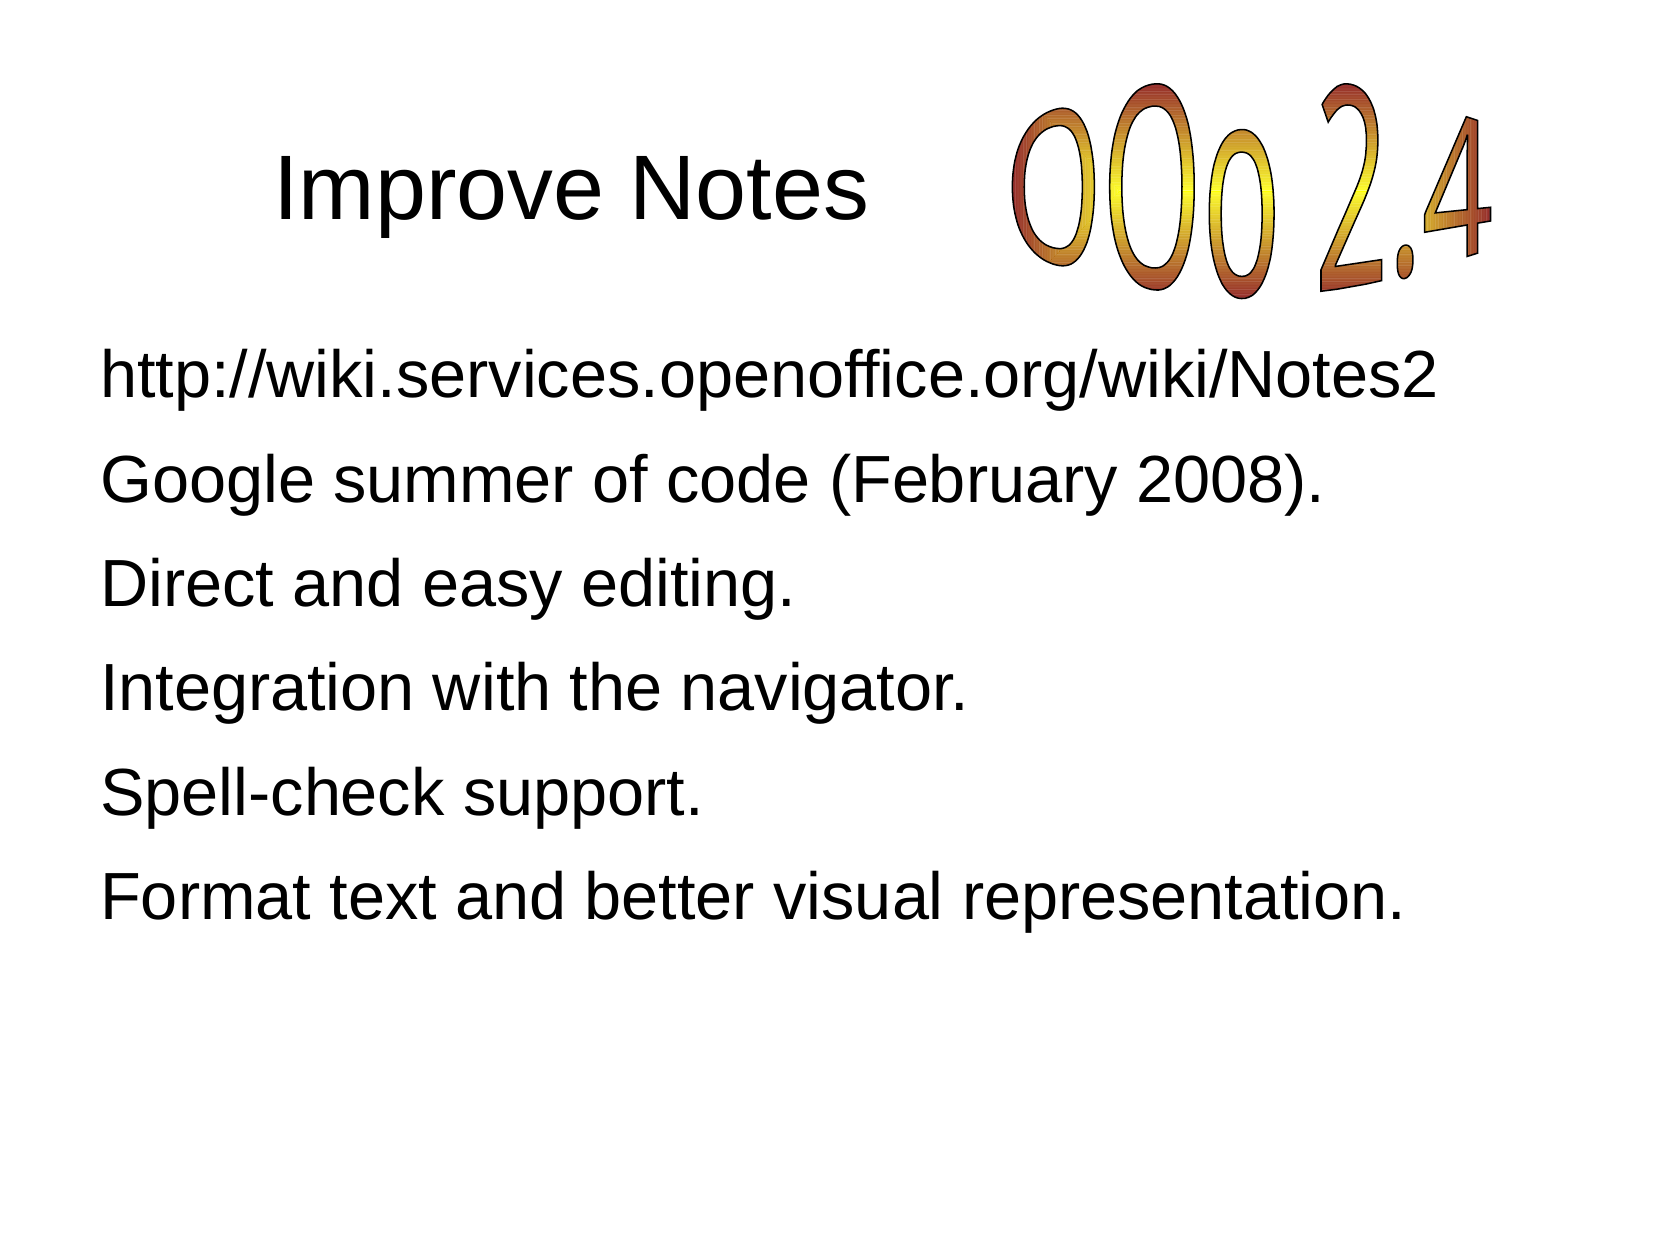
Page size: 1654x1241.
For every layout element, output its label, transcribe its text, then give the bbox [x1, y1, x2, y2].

text_box OOo 2.4 [1109, 83, 1195, 291]
text_box OOo 2.4 [1321, 83, 1382, 292]
list http://wiki.services.openoffice.org/wiki/Notes2 Google summer of code (February 2008). Direct and easy editing. Integration with the navigator. Spell-check support. Format text and better visual representation. [82, 337, 1571, 1094]
text_box OOo 2.4 [1424, 116, 1491, 257]
text_box OOo 2.4 [1209, 129, 1275, 299]
text_box OOo 2.4 [1397, 245, 1413, 279]
text_box OOo 2.4 [1012, 108, 1095, 266]
title Improve Notes [82, 75, 1571, 301]
